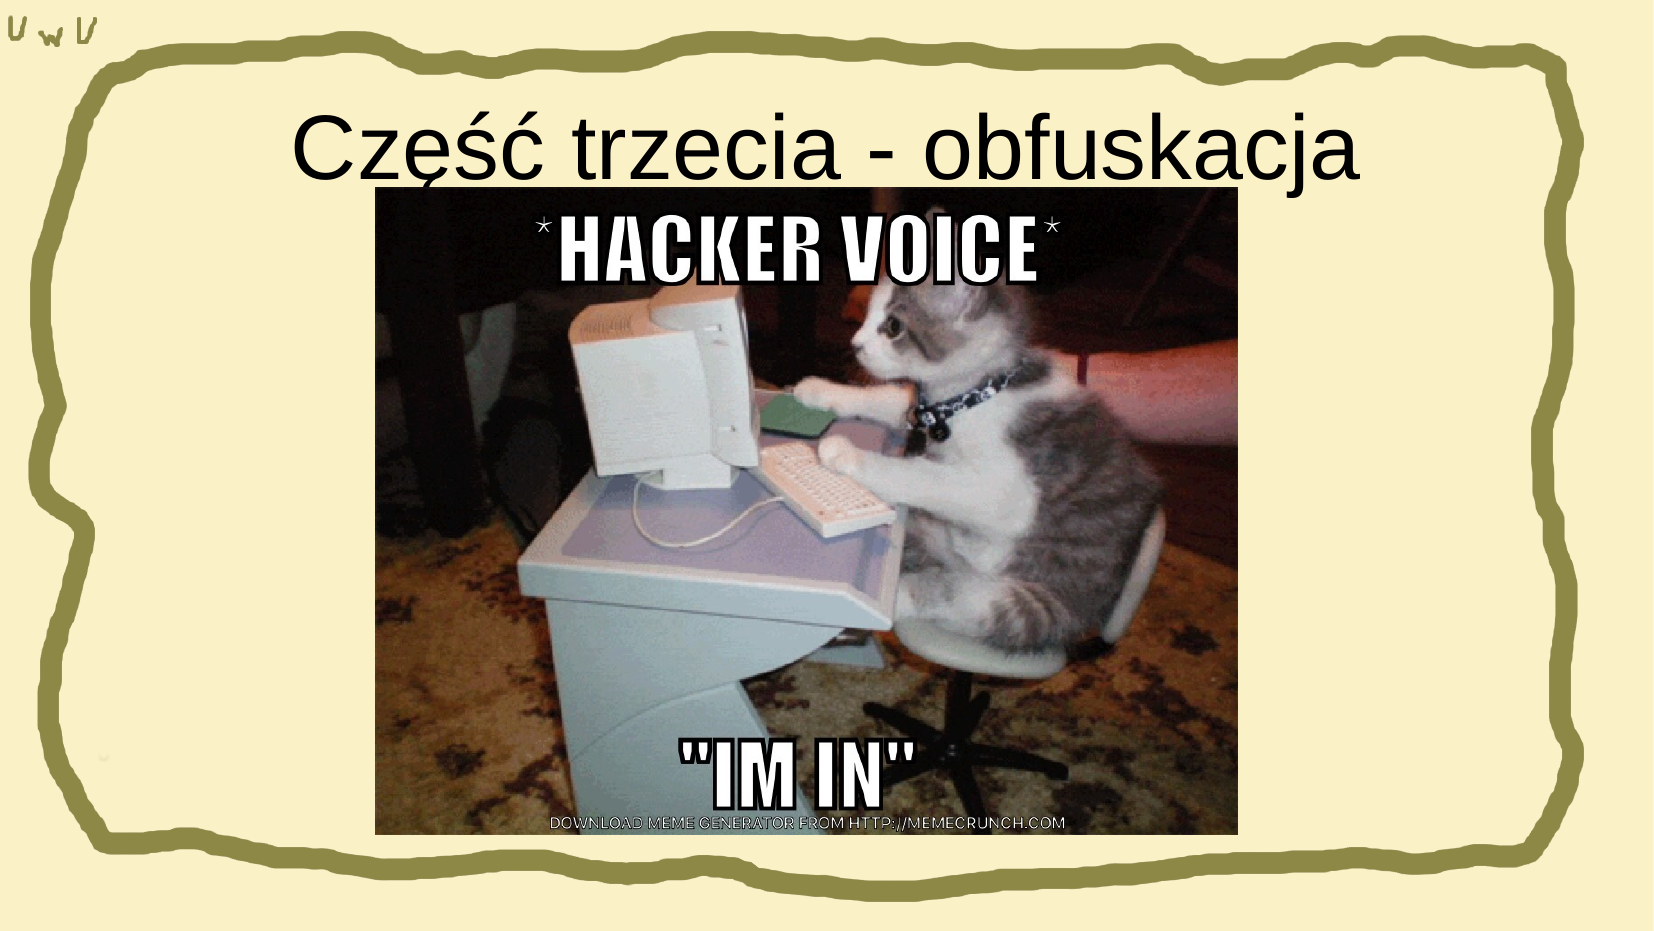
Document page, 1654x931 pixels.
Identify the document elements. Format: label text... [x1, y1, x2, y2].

title Część trzecia - obfuskacja [82, 69, 1571, 226]
picture [0, 0, 1654, 931]
